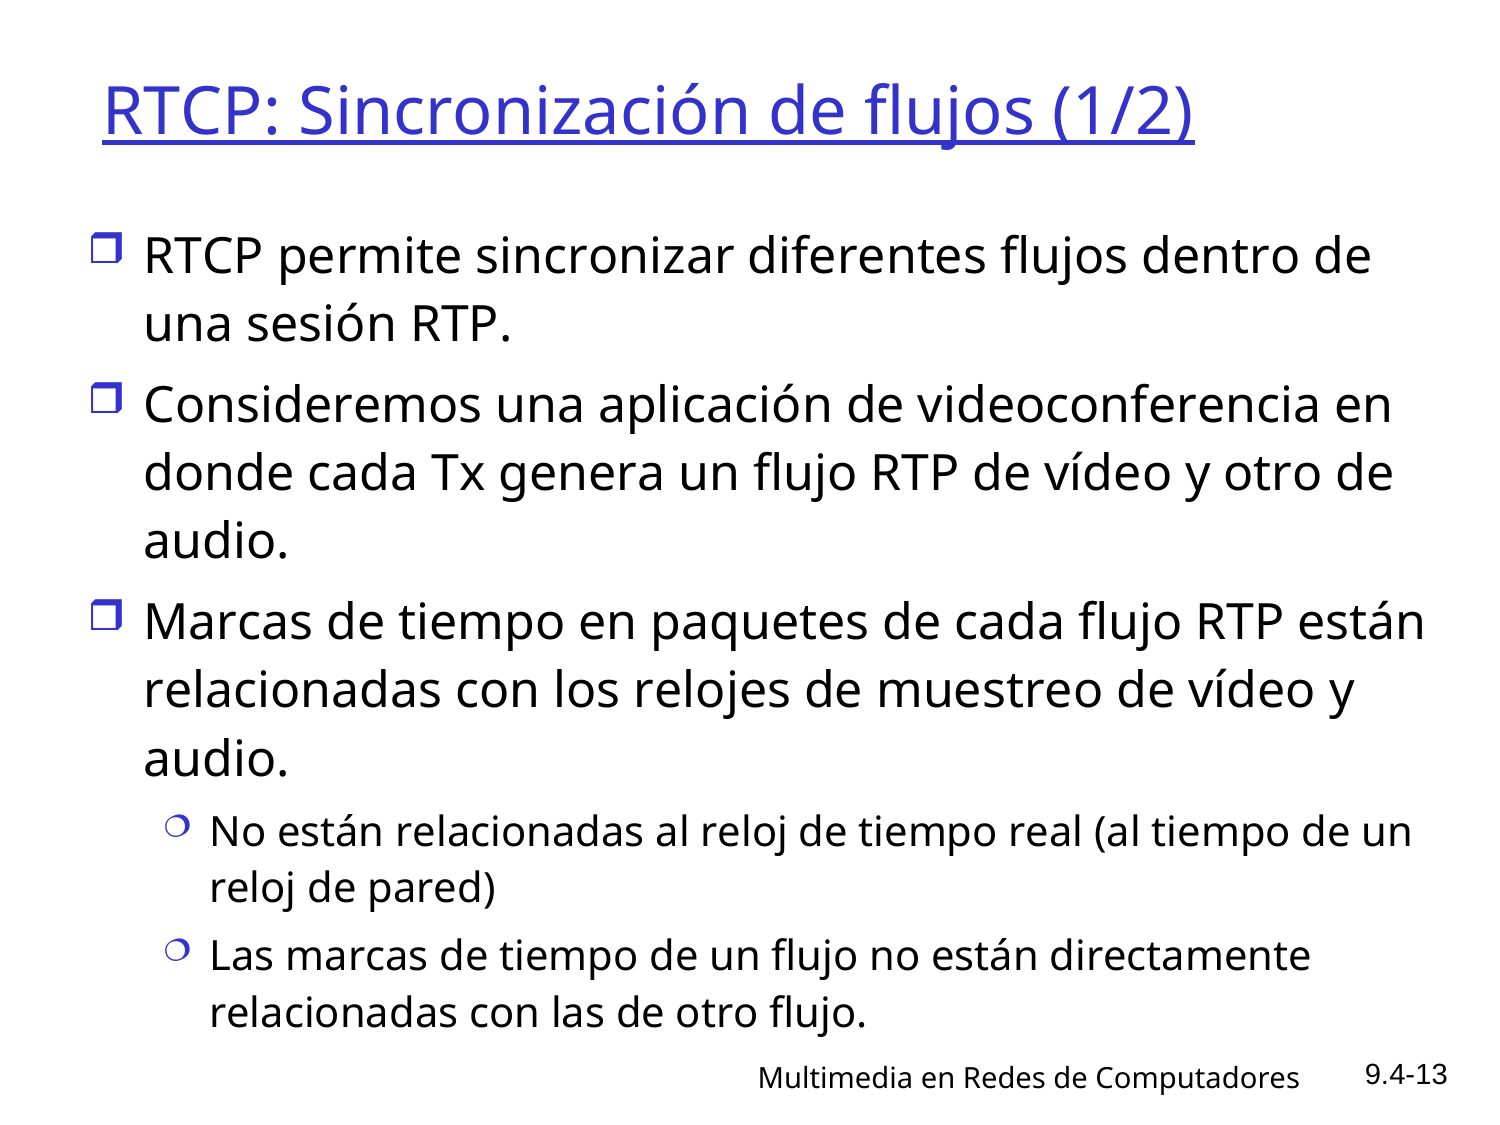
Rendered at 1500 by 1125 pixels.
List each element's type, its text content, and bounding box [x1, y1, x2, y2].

list RTCP permite sincronizar diferentes flujos dentro de una sesión RTP. Consideremos una aplicación de videoconferencia en donde cada Tx genera un flujo RTP de vídeo y otro de audio. Marcas de tiempo en paquetes de cada flujo RTP están relacionadas con los relojes de muestreo de vídeo y audio. No están relacionadas al reloj de tiempo real (al tiempo de un reloj de pared) Las marcas de tiempo de un flujo no están directamente relacionadas con las de otro flujo. [87, 219, 1463, 926]
title RTCP: Sincronización de flujos (1/2) [87, 37, 1363, 181]
